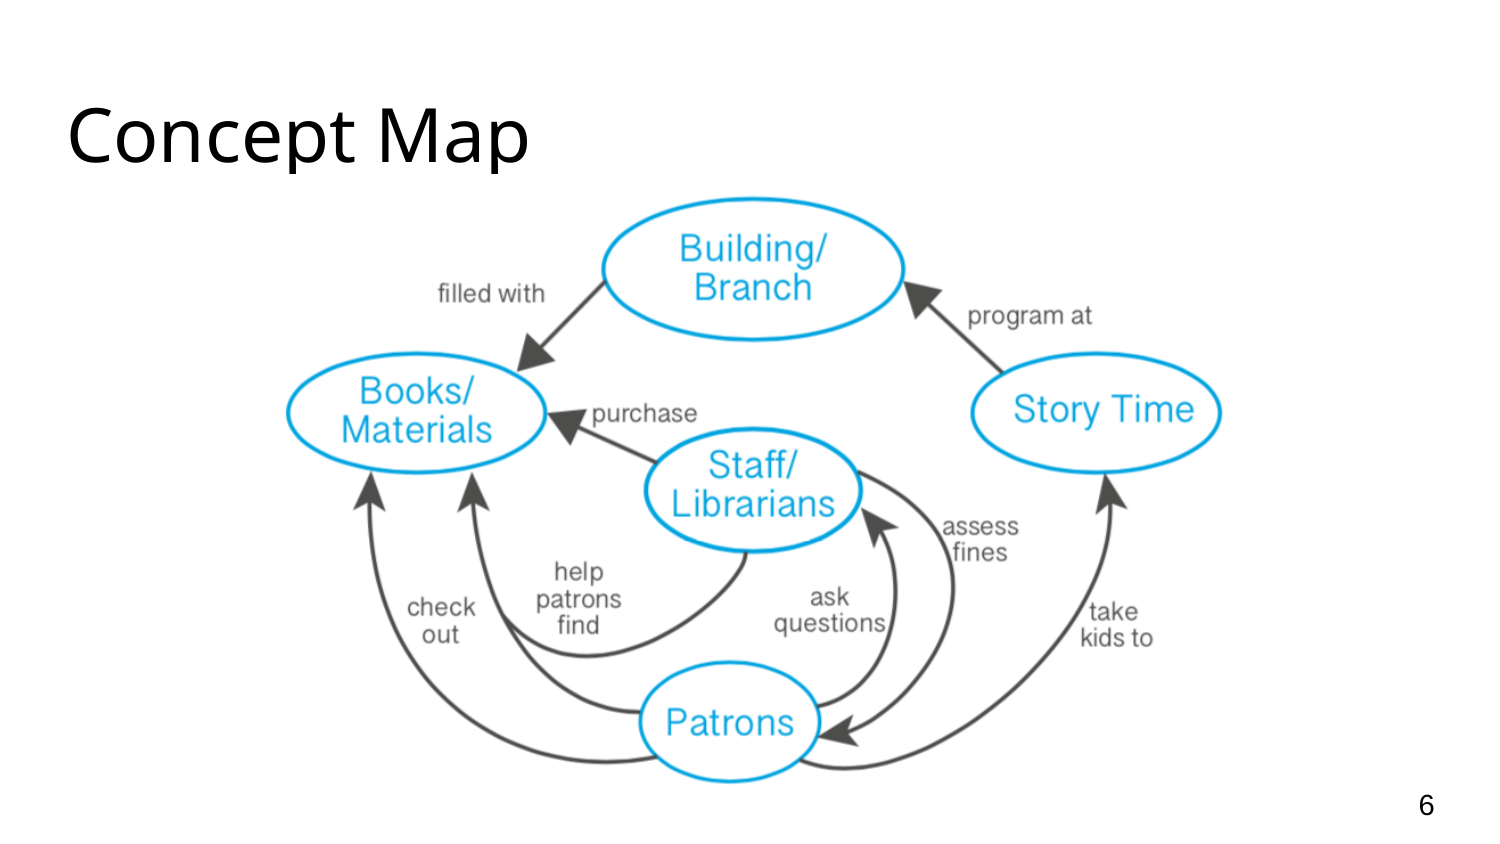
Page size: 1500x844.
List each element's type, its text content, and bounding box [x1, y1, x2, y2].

picture [253, 174, 1246, 802]
title Concept Map [51, 72, 1449, 167]
